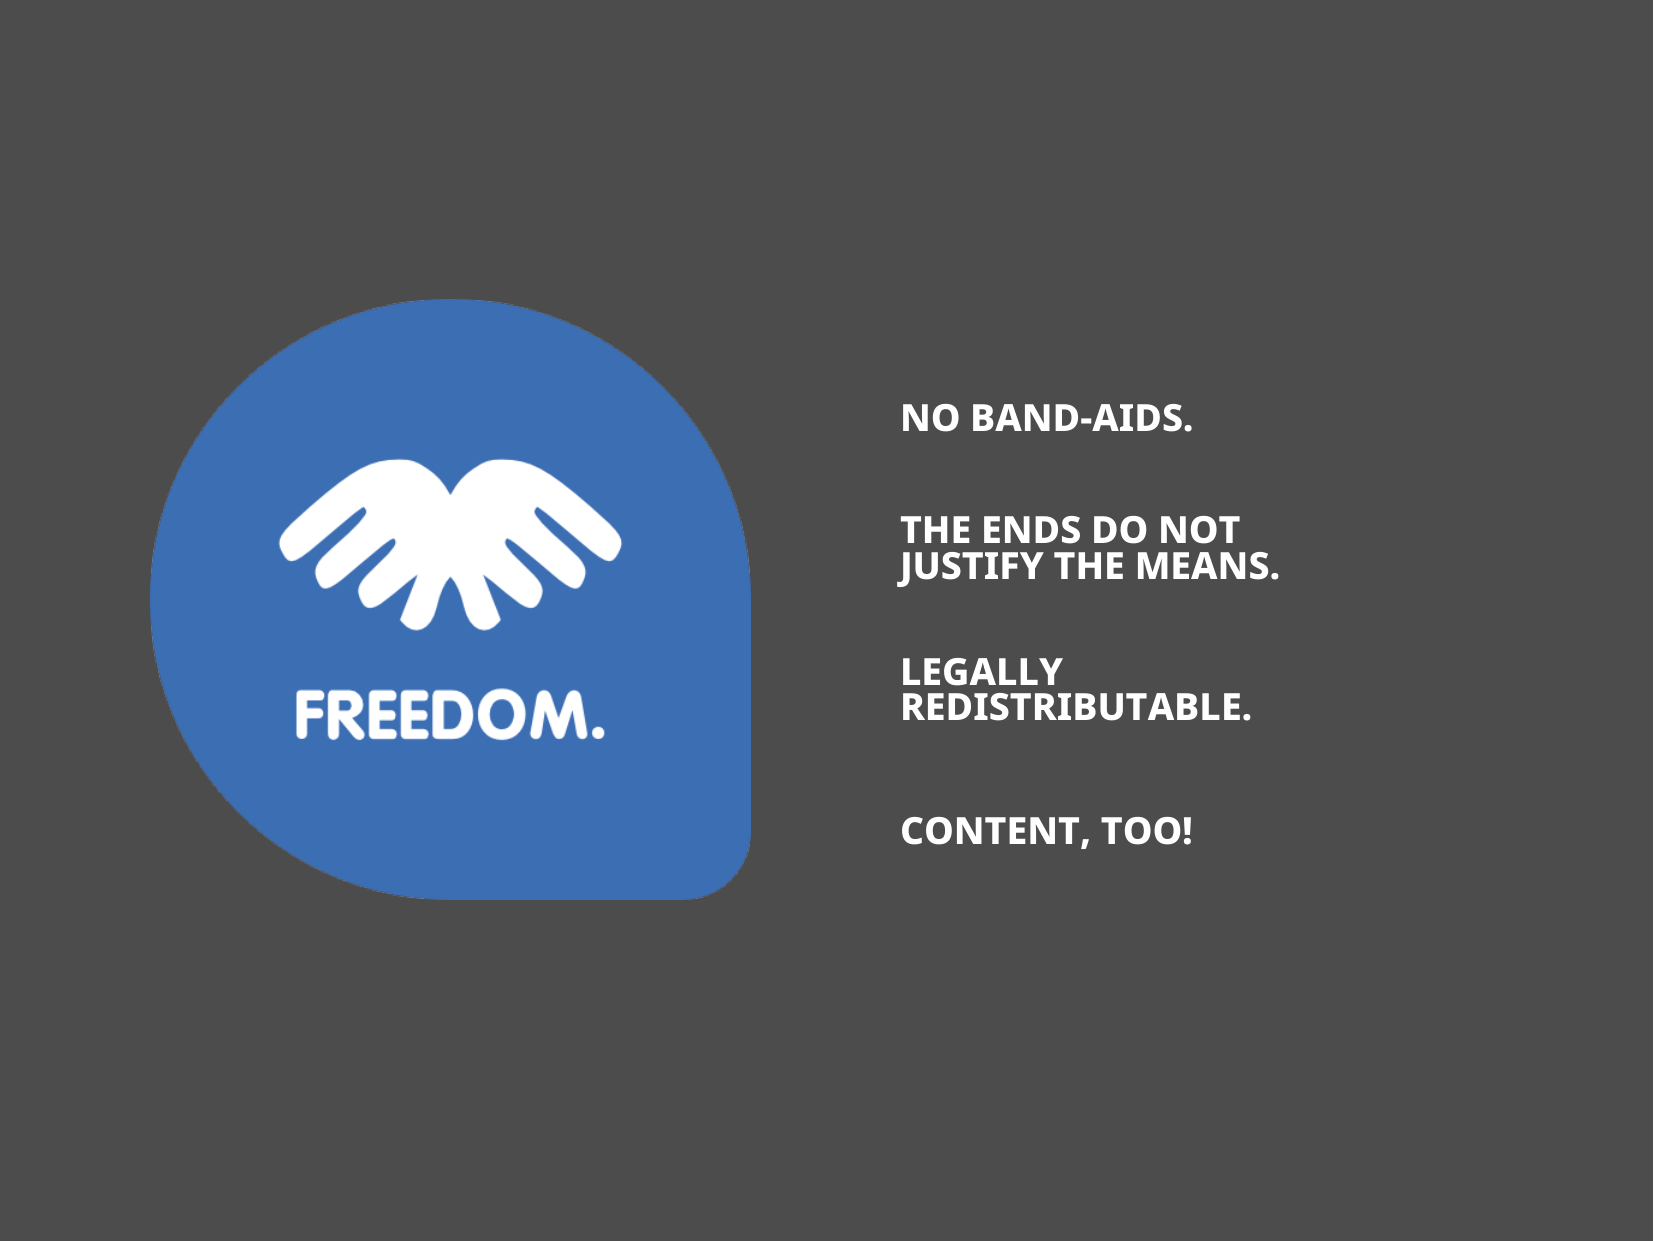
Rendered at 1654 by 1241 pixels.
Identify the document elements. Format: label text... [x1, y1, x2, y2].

title CONTENT, TOO! [900, 788, 1351, 880]
title THE ENDS DO NOT JUSTIFY THE MEANS. [900, 502, 1351, 599]
picture [150, 299, 751, 901]
title LEGALLY REDISTRIBUTABLE. [900, 644, 1351, 741]
title NO BAND-AIDS. [899, 375, 1351, 467]
